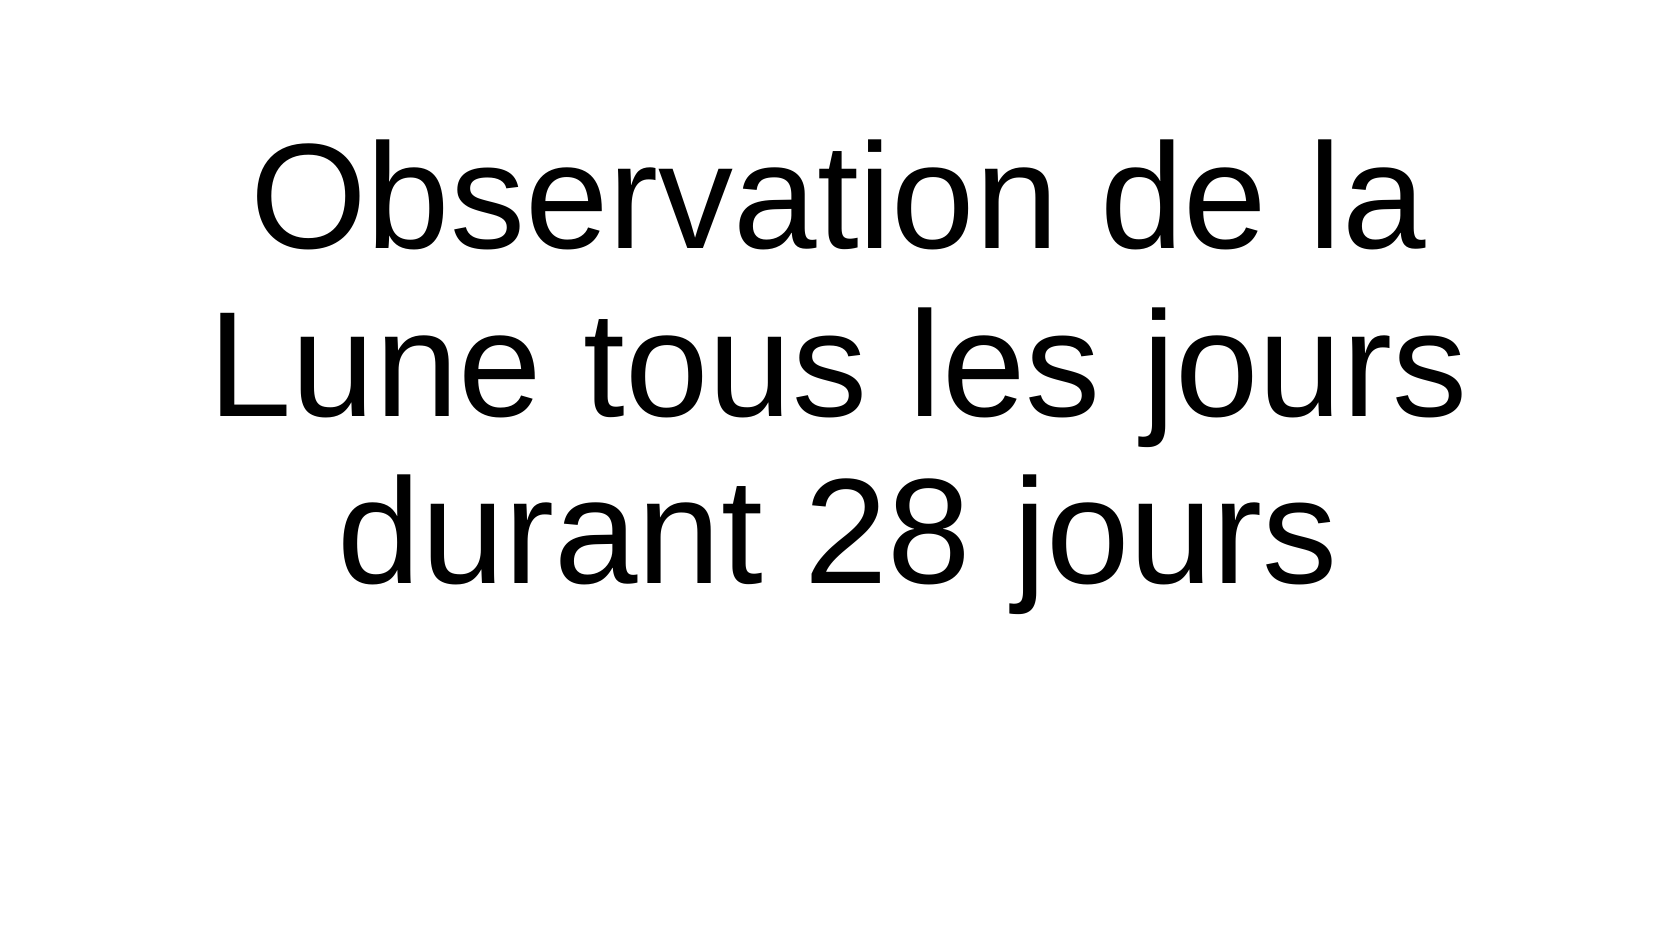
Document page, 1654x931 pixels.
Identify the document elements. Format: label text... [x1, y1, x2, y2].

subtitle Observation de la Lune tous les jours durant 28 jours [94, 94, 1583, 634]
